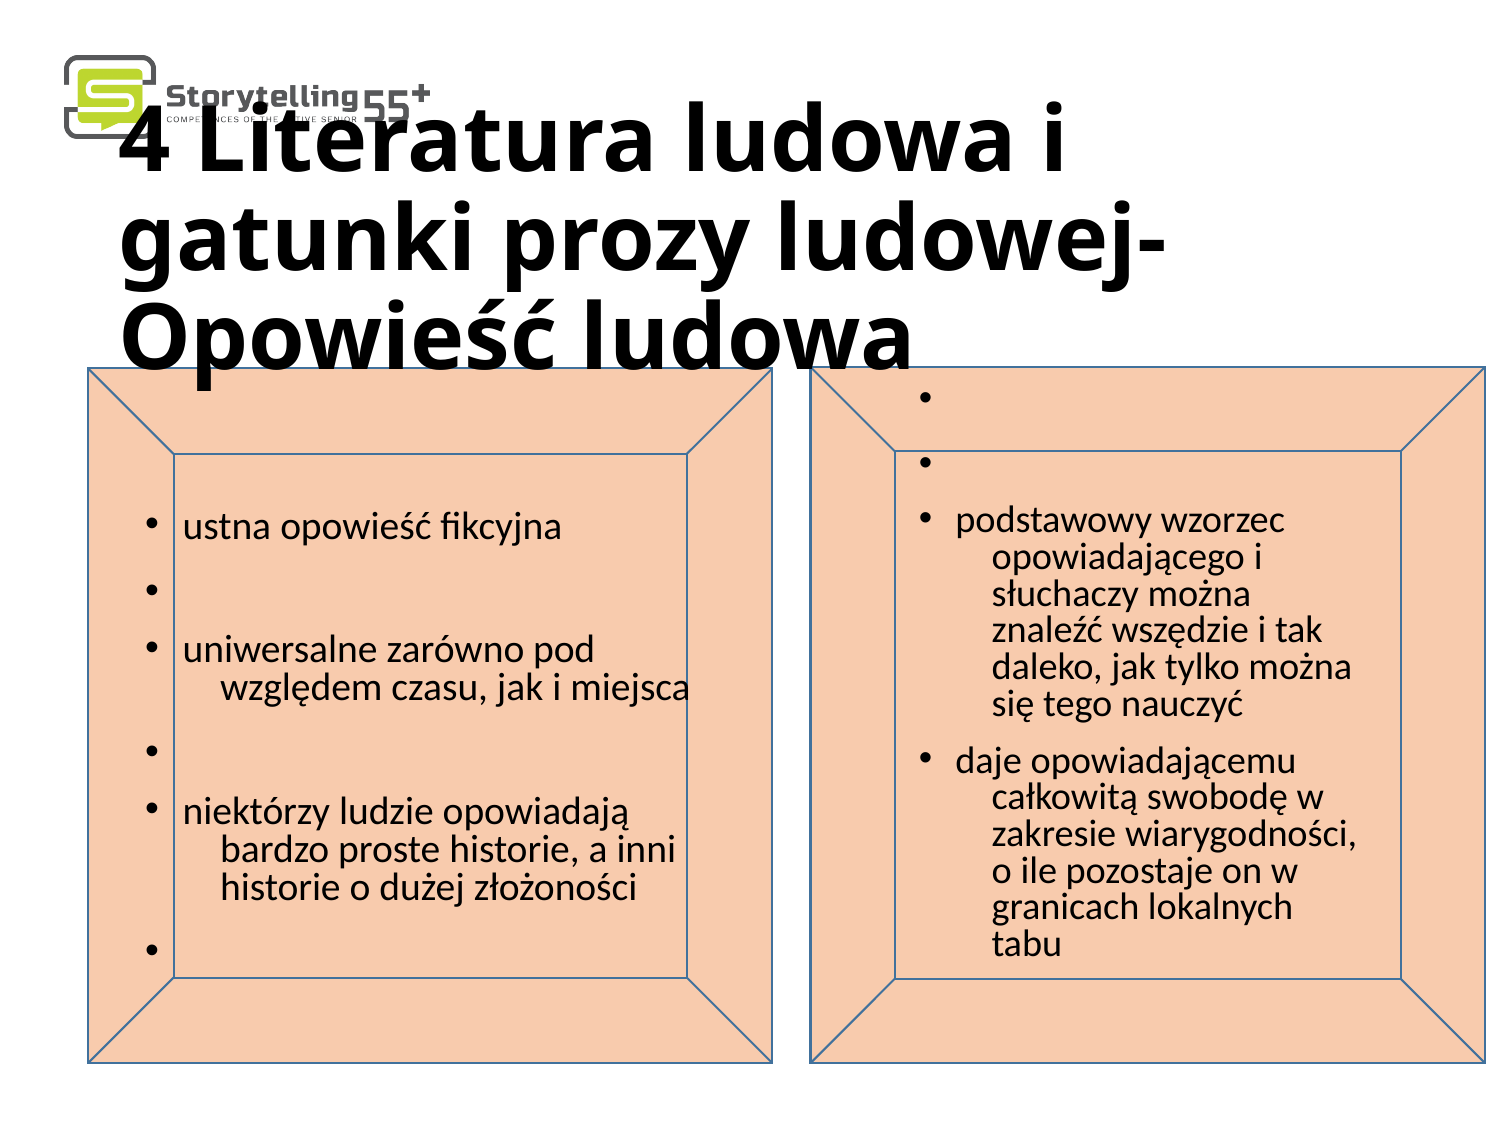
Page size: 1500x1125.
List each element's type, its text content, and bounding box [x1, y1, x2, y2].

picture [64, 55, 430, 139]
list podstawowy wzorzec opowiadającego i słuchaczy można znaleźć wszędzie i tak daleko, jak tylko można się tego nauczyć daje opowiadającemu całkowitą swobodę w zakresie wiarygodności, o ile pozostaje on w granicach lokalnych tabu [903, 367, 1373, 975]
title 4 Literatura ludowa i gatunki prozy ludowej- Opowieść ludowa [103, 59, 1397, 423]
list ustna opowieść fikcyjna uniwersalne zarówno pod względem czasu, jak i miejsca niektórzy ludzie opowiadają bardzo proste historie, a inni historie o dużej złożoności [130, 433, 731, 1079]
text_box [810, 367, 1486, 1064]
text_box [88, 368, 773, 1064]
